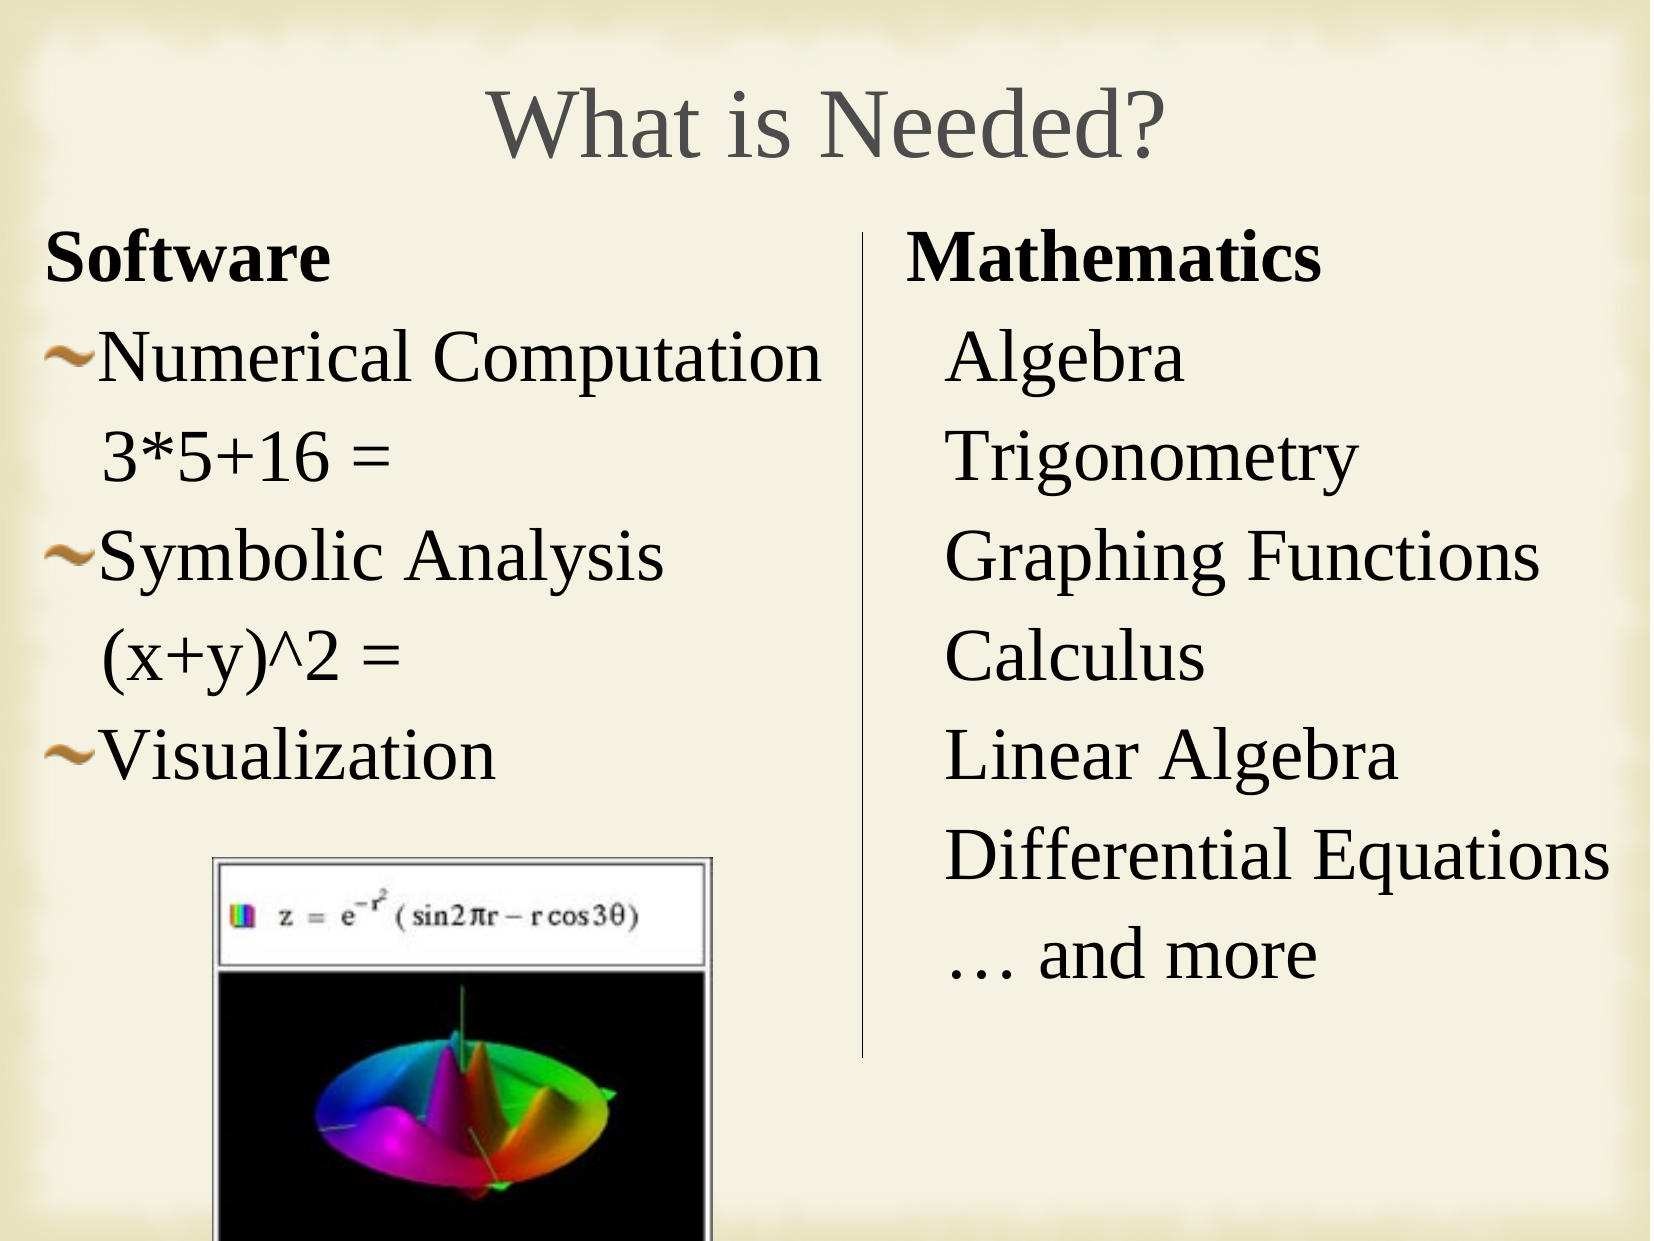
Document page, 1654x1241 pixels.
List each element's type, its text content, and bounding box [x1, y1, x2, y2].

title What is Needed? [82, 27, 1571, 220]
list Software Numerical Computation 3*5+16 = Symbolic Analysis (x+y)^2 = Visualization [12, 207, 851, 804]
list Mathematics Algebra Trigonometry Graphing Functions Calculus Linear Algebra Differential Equations … and more [874, 206, 1654, 1003]
picture [0, 0, 1651, 1241]
